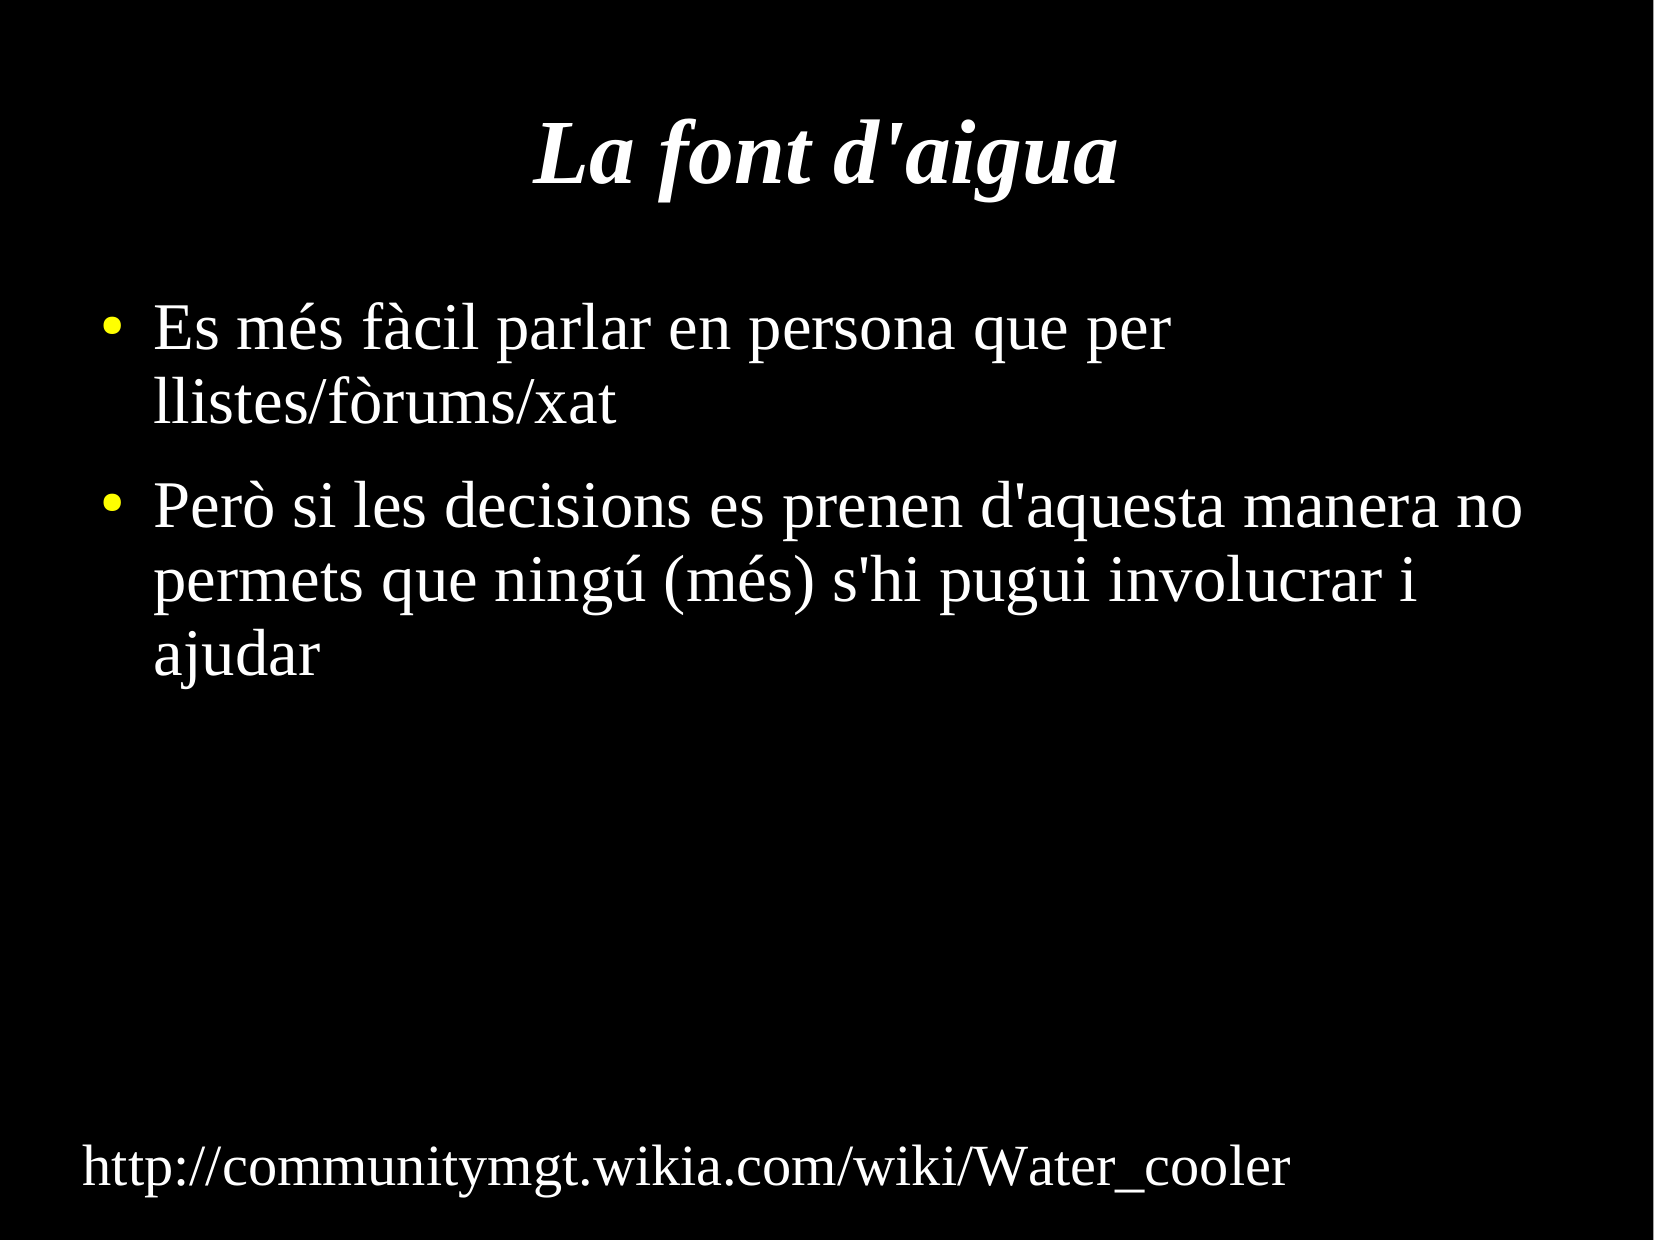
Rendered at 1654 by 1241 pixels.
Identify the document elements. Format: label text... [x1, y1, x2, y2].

title La font d'aigua [82, 56, 1571, 250]
list Es més fàcil parlar en persona que per llistes/fòrums/xat Però si les decisions es prenen d'aquesta manera no permets que ningú (més) s'hi pugui involucrar i ajudar http://communitymgt.wikia.com/wiki/Water_cooler [82, 290, 1571, 1199]
